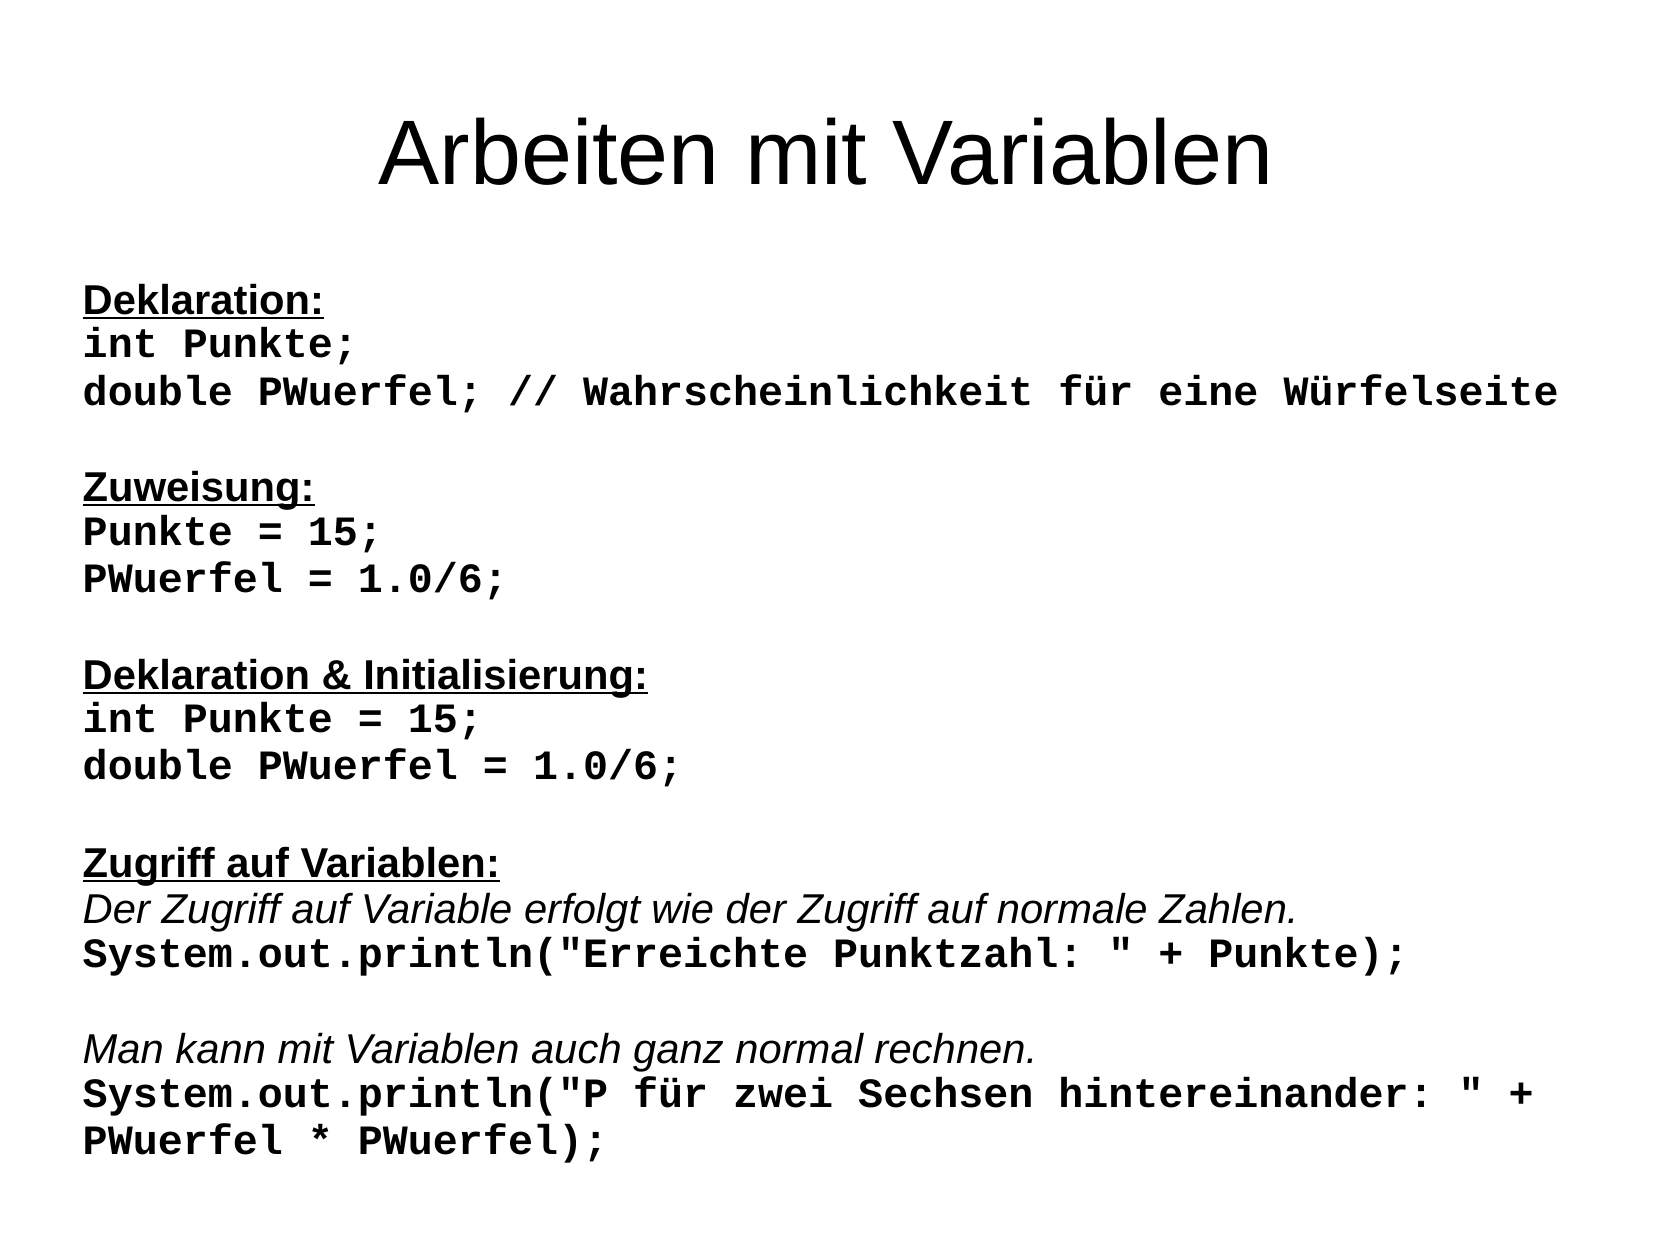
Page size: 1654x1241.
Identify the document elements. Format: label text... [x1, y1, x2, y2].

subtitle Deklaration: int Punkte; double PWuerfel; // Wahrscheinlichkeit für eine Würfelseite Zuweisung: Punkte = 15; PWuerfel = 1.0/6; Deklaration & Initialisierung: int Punkte = 15; double PWuerfel = 1.0/6; Zugriff auf Variablen: Der Zugriff auf Variable erfolgt wie der Zugriff auf normale Zahlen. System.out.println("Erreichte Punktzahl: " + Punkte); Man kann mit Variablen auch ganz normal rechnen. System.out.println("P für zwei Sechsen hintereinander: " + PWuerfel * PWuerfel); [82, 177, 1571, 1221]
title Arbeiten mit Variablen [82, 49, 1571, 177]
